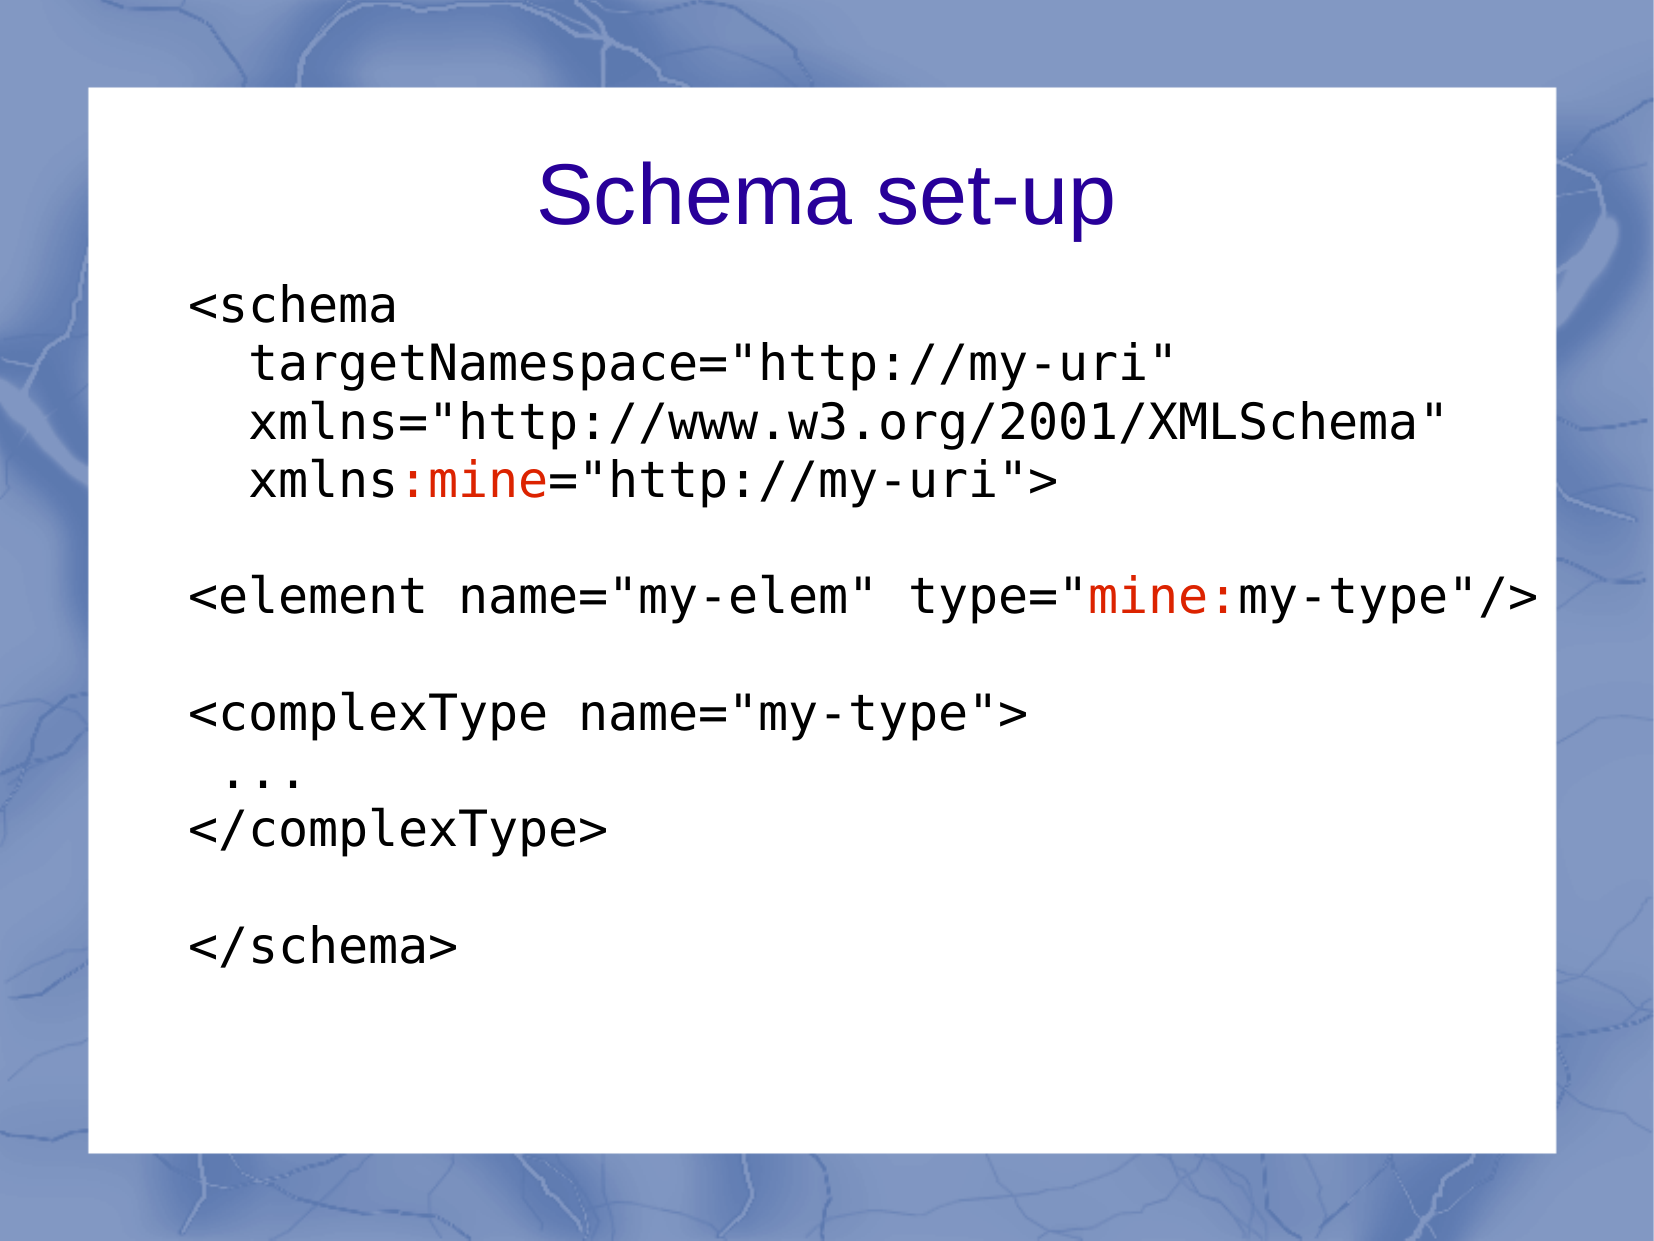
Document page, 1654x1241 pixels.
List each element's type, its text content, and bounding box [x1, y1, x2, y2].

title Schema set-up [118, 90, 1536, 298]
picture [0, 0, 1654, 1241]
text_box <schema targetNamespace="http://my-uri" xmlns="http://www.w3.org/2001/XMLSchema" xmlns:mine="http://my-uri"> <element name="my-elem" type="mine:my-type"/> <complexType name="my-type"> ... </complexType> </schema> [173, 268, 1613, 983]
